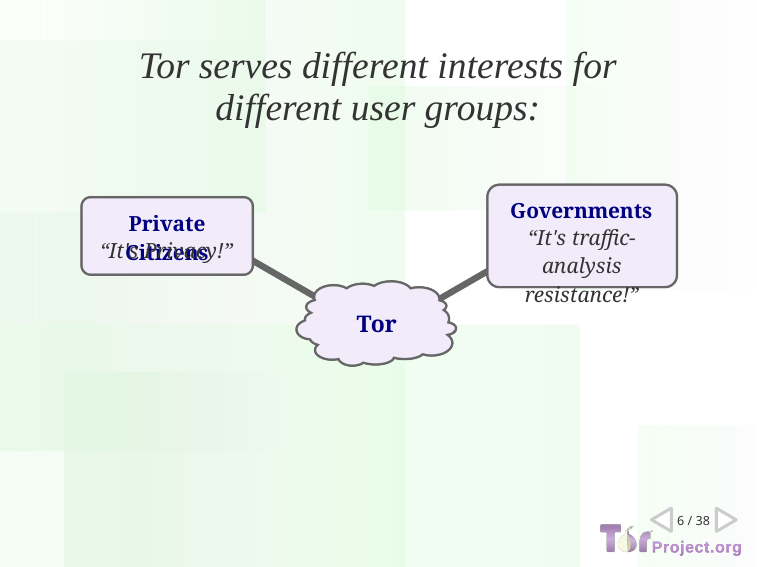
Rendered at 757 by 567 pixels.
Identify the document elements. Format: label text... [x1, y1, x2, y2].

text_box Private Citizens [81, 201, 253, 242]
text_box “It's traffic-analysis resistance!” [483, 215, 680, 281]
text_box “It's Privacy!” [83, 228, 250, 269]
picture [0, 0, 757, 567]
text_box Tor serves different interests for different user groups: [69, 37, 687, 136]
text_box Governments [487, 189, 676, 215]
text_box Tor [297, 300, 457, 343]
